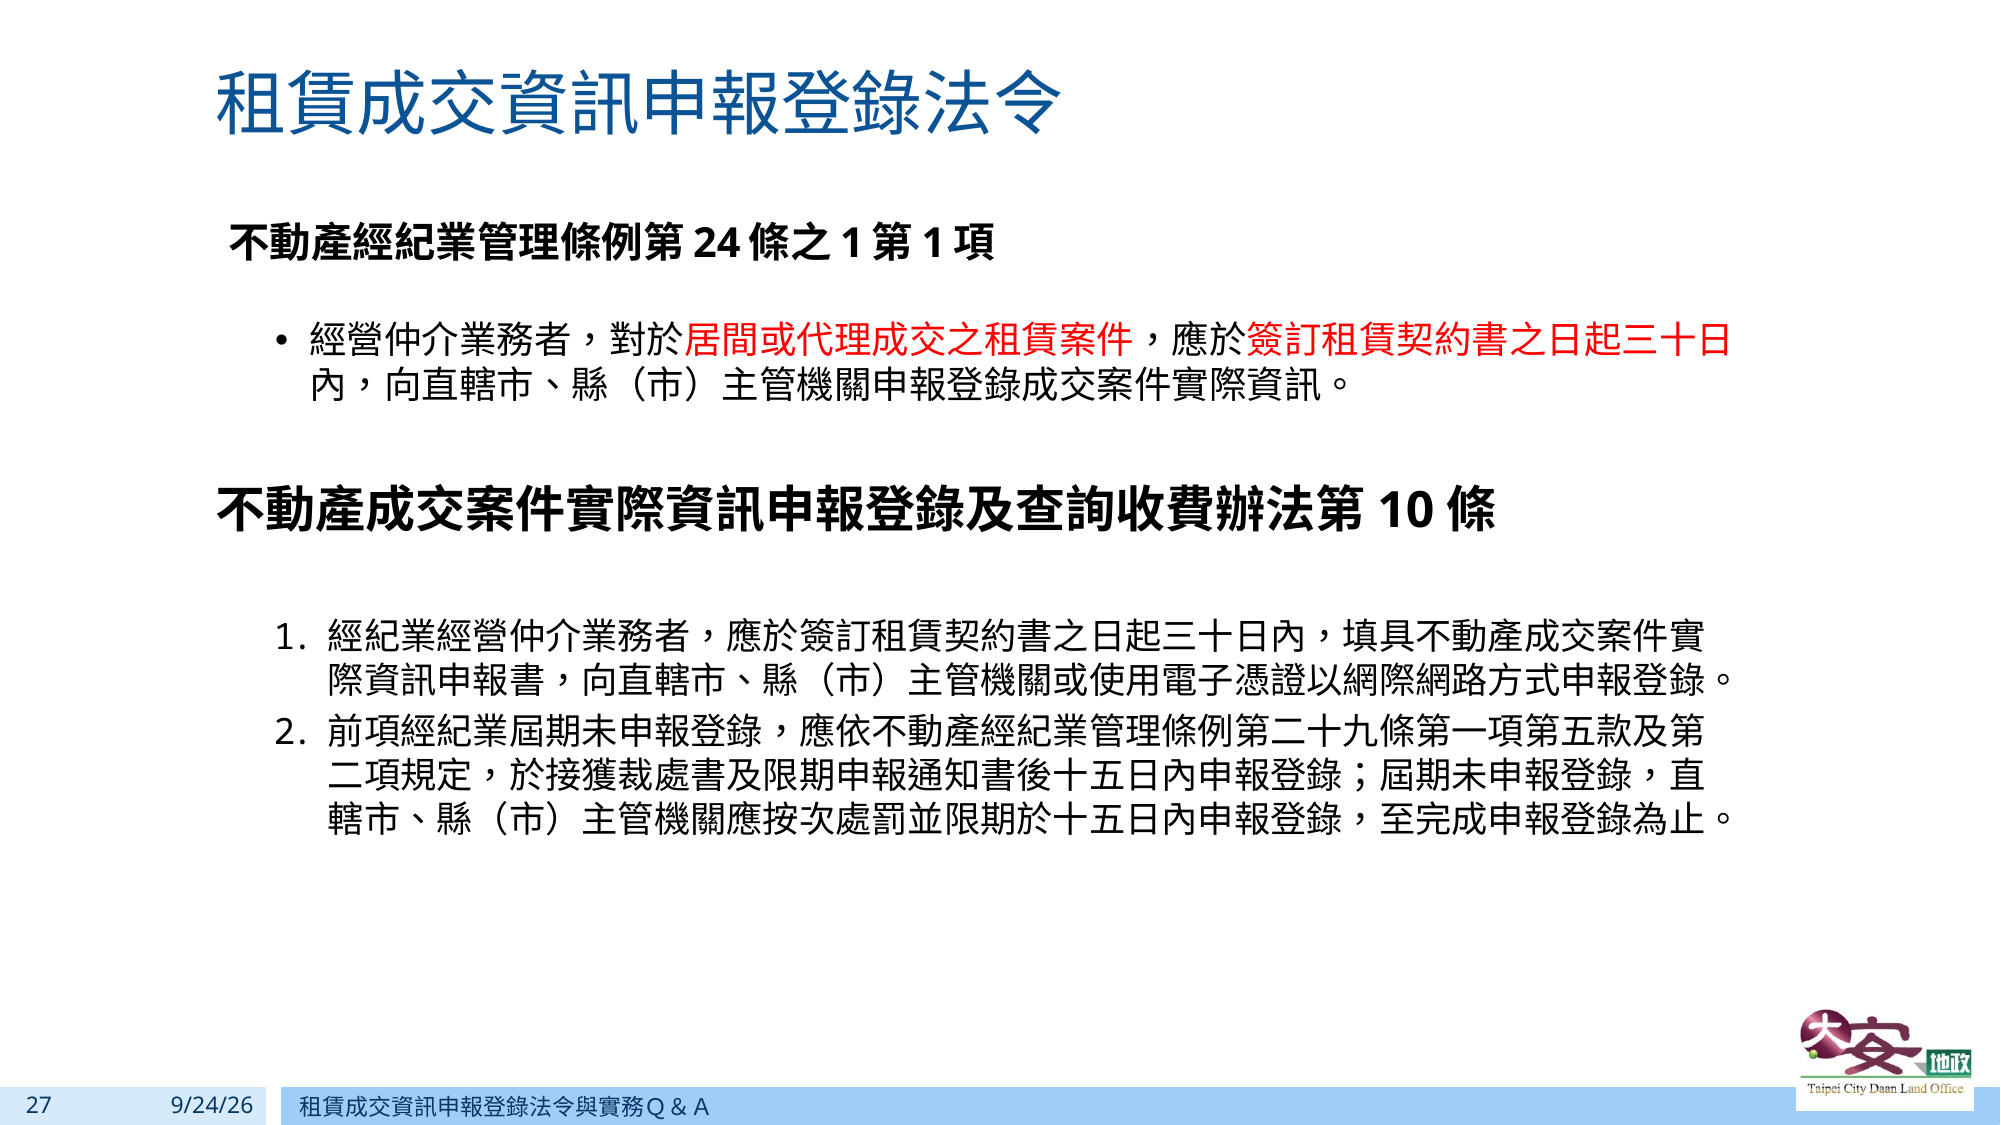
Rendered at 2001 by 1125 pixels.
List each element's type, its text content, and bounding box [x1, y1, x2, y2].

list 經紀業經營仲介業務者，應於簽訂租賃契約書之日起三十日內，填具不動產成交案件實際資訊申報書，向直轄市、縣（市）主管機關或使用電子憑證以網際網路方式申報登錄。 前項經紀業屆期未申報登錄，應依不動產經紀業管理條例第二十九條第一項第五款及第二項規定，於接獲裁處書及限期申報通知書後十五日內申報登錄；屆期未申報登錄，直轄市、縣（市）主管機關應按次處罰並限期於十五日內申報登錄，至完成申報登錄為止。 [213, 606, 1738, 932]
picture [1796, 992, 1974, 1111]
slide_number 10/21/21 [74, 1087, 269, 1125]
title 租賃成交資訊申報登錄法令 [200, 34, 1738, 151]
text_box 不動產經紀業管理條例第24條之1第1項 [213, 184, 1146, 275]
slide_number <編號> [0, 1087, 68, 1125]
list 經營仲介業務者，對於居間或代理成交之租賃案件，應於簽訂租賃契約書之日起三十日內，向直轄市、縣（市）主管機關申報登錄成交案件實際資訊。 [259, 309, 1785, 443]
text_box 不動產成交案件實際資訊申報登錄及查詢收費辦法第10條 [200, 477, 1560, 616]
footer 租賃成交資訊申報登錄法令與實務Ｑ＆Ａ [284, 1087, 1785, 1125]
